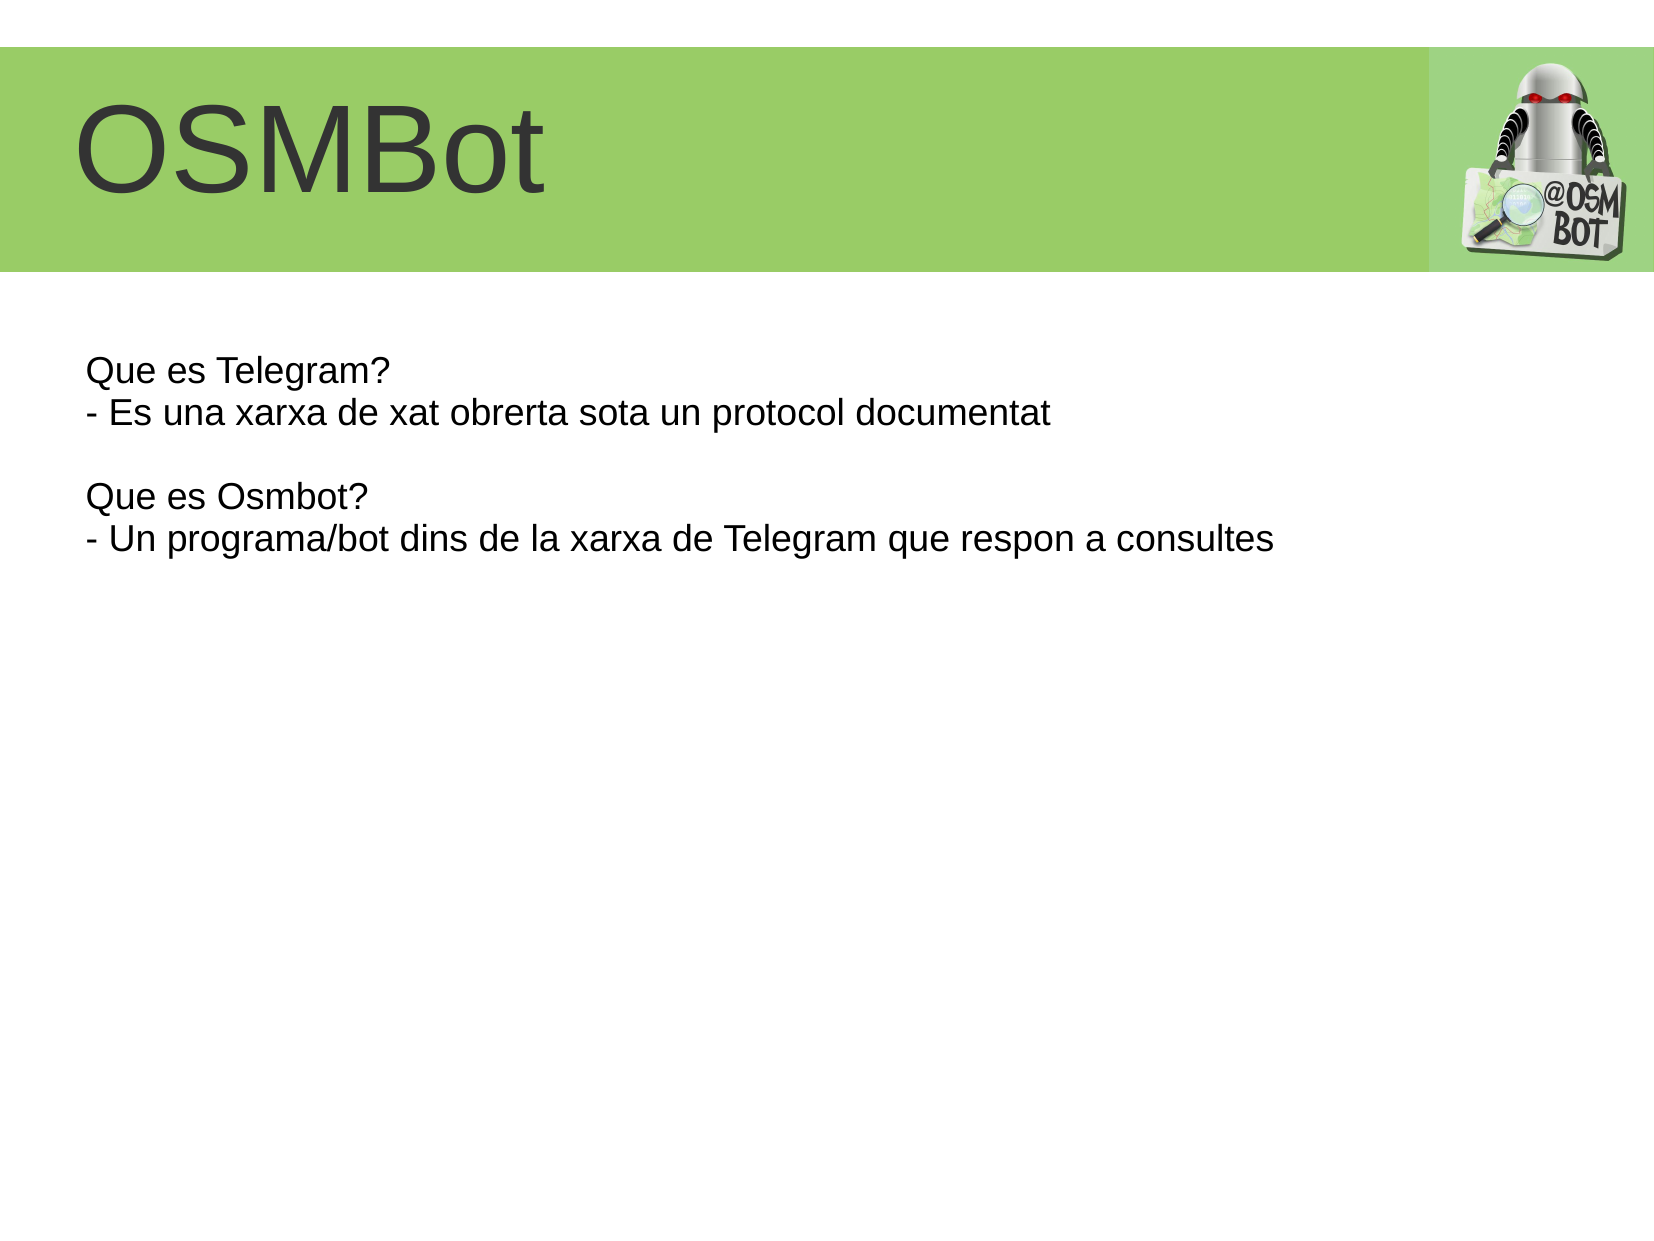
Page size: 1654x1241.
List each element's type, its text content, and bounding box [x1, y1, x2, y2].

text_box Que es Telegram? - Es una xarxa de xat obrerta sota un protocol documentat Que es Osmbot? - Un programa/bot dins de la xarxa de Telegram que respon a consultes [70, 342, 1512, 568]
picture [1429, 47, 1654, 272]
text_box OSMBot [59, 71, 1429, 227]
text_box [0, 47, 1429, 272]
